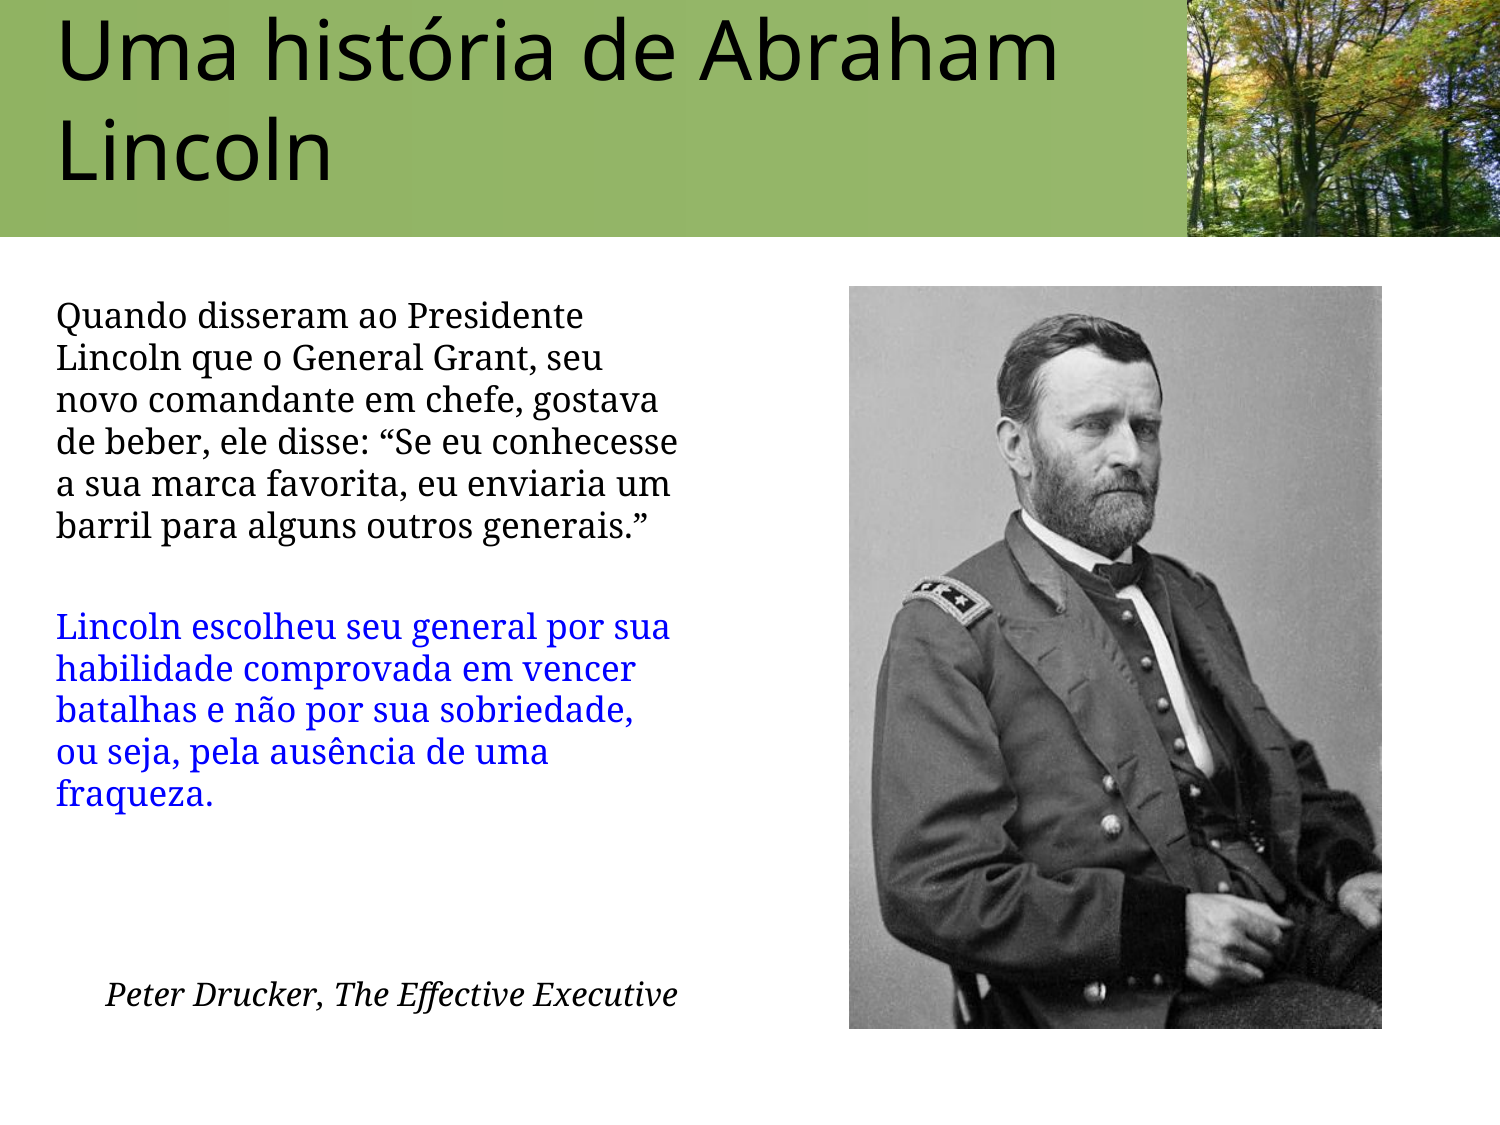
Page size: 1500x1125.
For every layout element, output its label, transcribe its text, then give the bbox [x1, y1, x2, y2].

picture [849, 286, 1382, 1029]
title Uma história de Abraham Lincoln [41, 21, 1164, 173]
list Quando disseram ao Presidente Lincoln que o General Grant, seu novo comandante em chefe, gostava de beber, ele disse: “Se eu conhecesse a sua marca favorita, eu enviaria um barril para alguns outros generais.” Lincoln escolheu seu general por sua habilidade comprovada em vencer batalhas e não por sua sobriedade, ou seja, pela ausência de uma fraqueza. Peter Drucker, The Effective Executive [41, 286, 700, 1029]
picture [1187, 0, 1500, 237]
